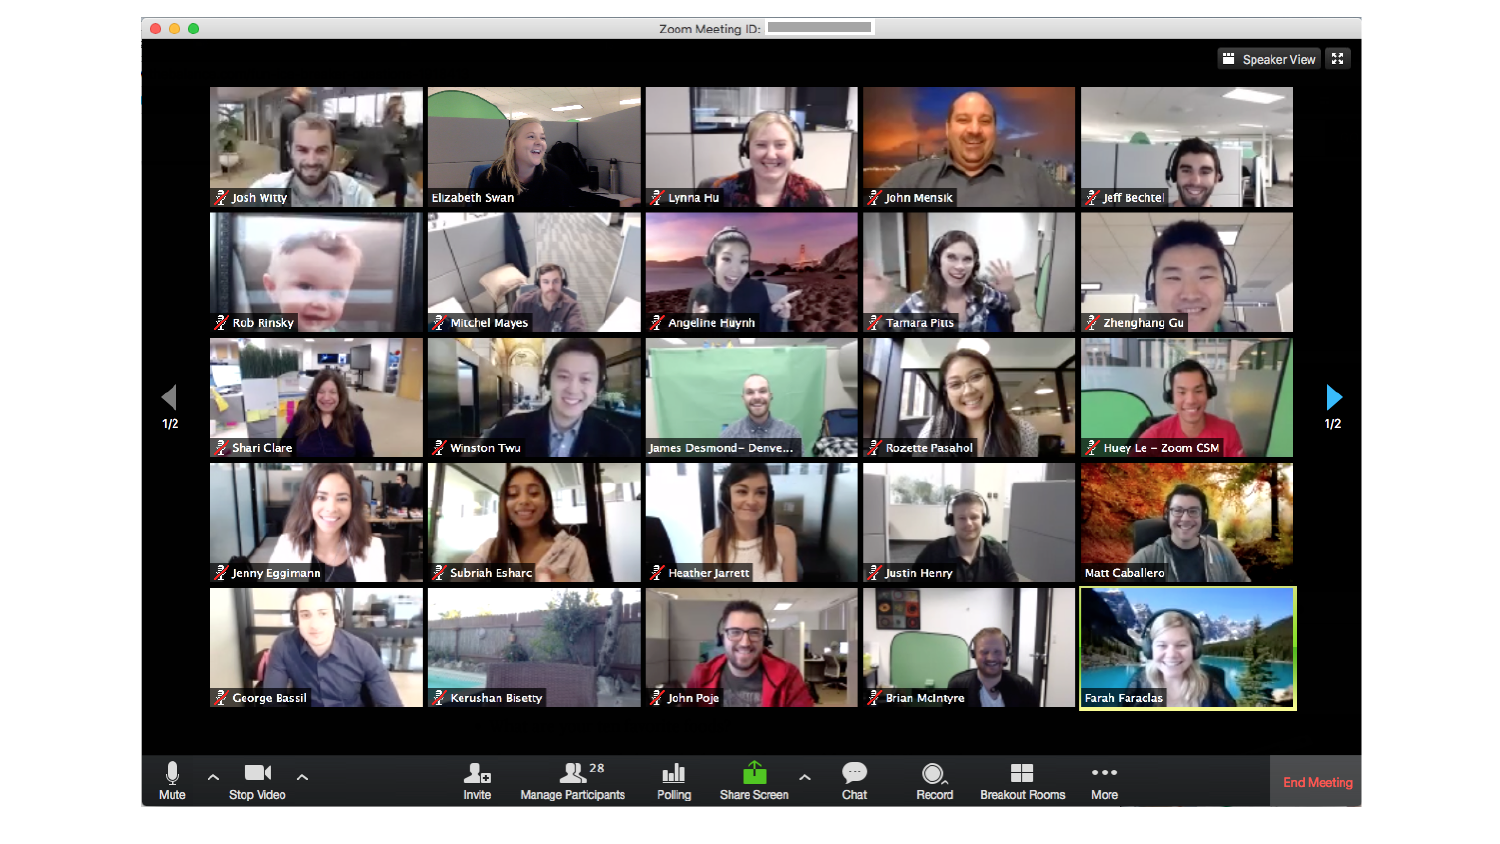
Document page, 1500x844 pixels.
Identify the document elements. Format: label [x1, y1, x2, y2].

picture [138, 14, 1362, 808]
